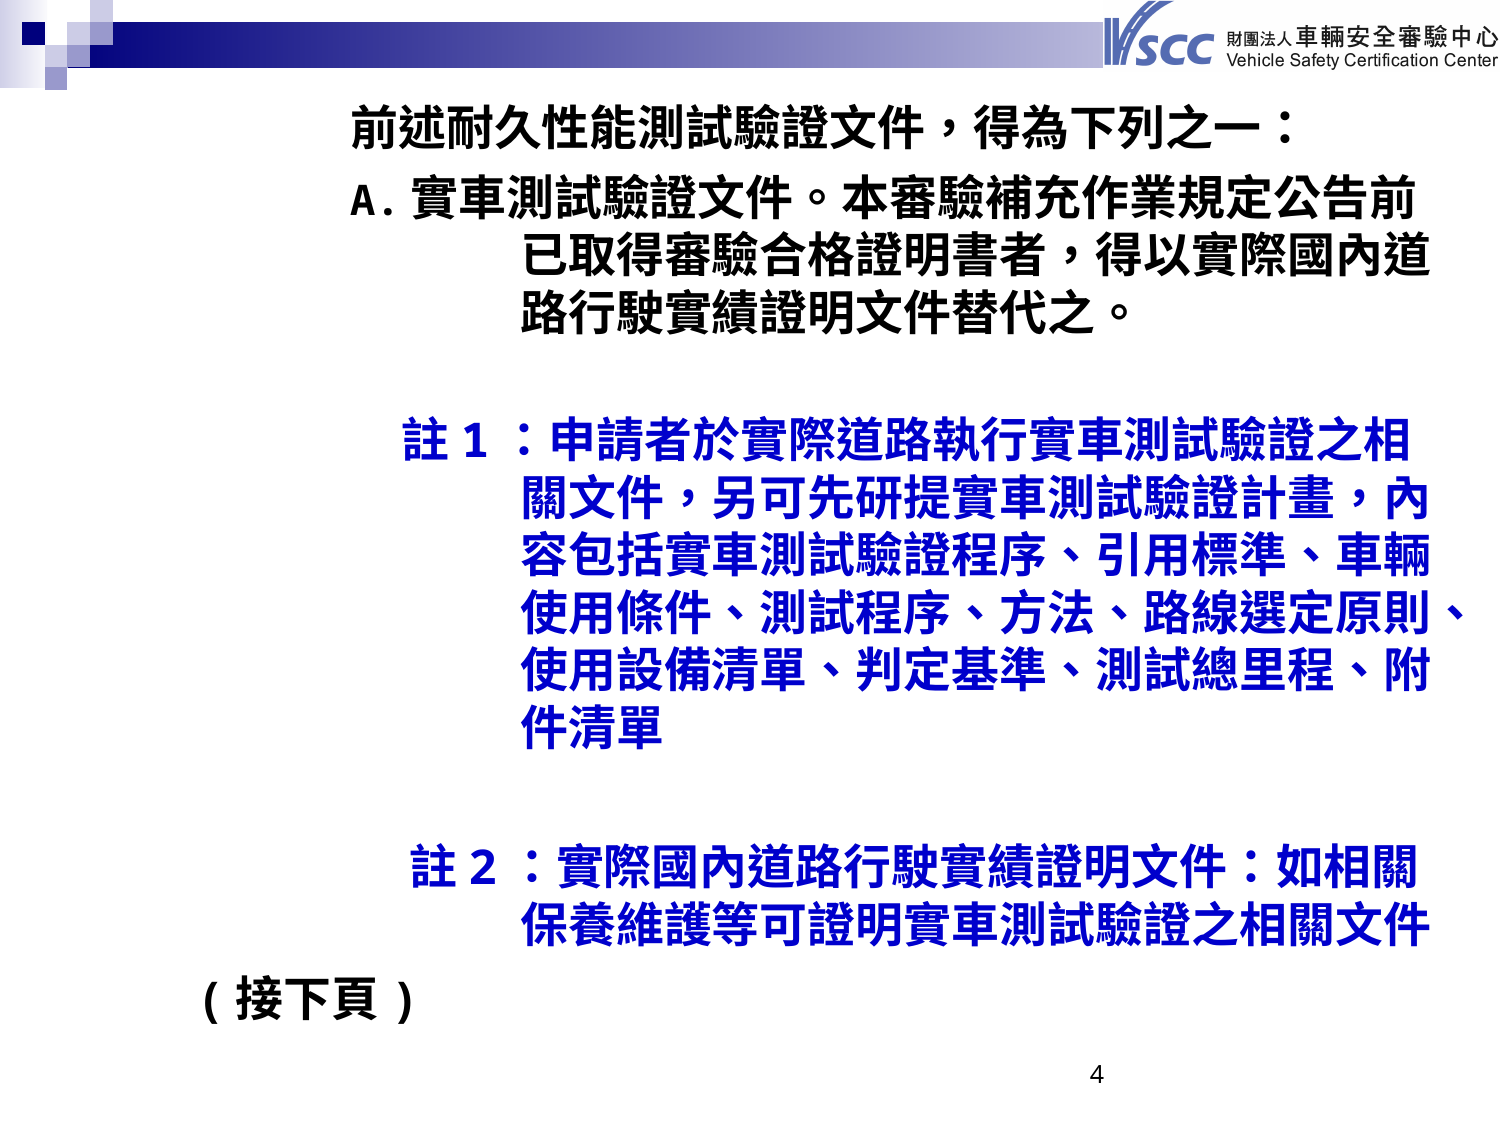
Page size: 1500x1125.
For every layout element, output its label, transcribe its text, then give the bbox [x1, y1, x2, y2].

list 前述耐久性能測試驗證文件，得為下列之一： A.實車測試驗證文件。本審驗補充作業規定公告前已取得審驗合格證明書者，得以實際國內道路行駛實績證明文件替代之。 註1：申請者於實際道路執行實車測試驗證之相關文件，另可先研提實車測試驗證計畫，內容包括實車測試驗證程序、引用標準、車輛使用條件、測試程序、方法、路線選定原則、使用設備清單、判定基準、測試總里程、附件清單 註2：實際國內道路行駛實績證明文件：如相關保養維護等可證明實車測試驗證之相關文件 (接下頁) [53, 90, 1448, 1102]
